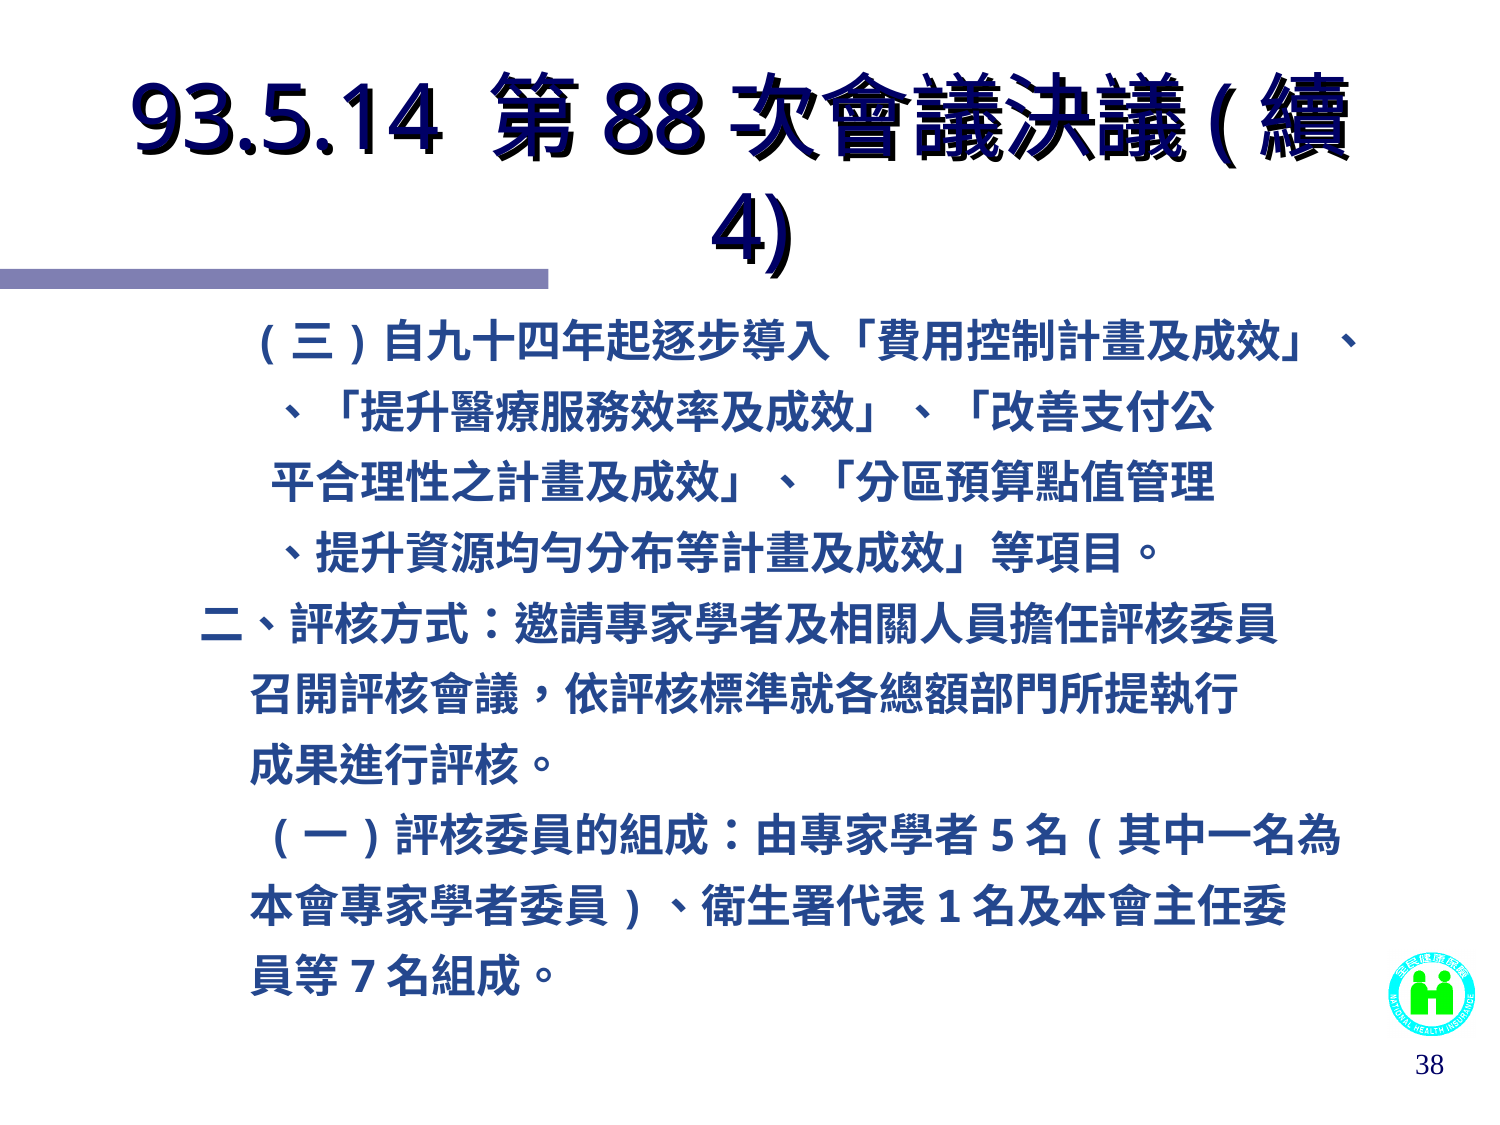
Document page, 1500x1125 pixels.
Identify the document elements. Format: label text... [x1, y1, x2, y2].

list (三)自九十四年起逐步導入「費用控制計畫及成效」、 、「提升醫療服務效率及成效」、「改善支付公 平合理性之計畫及成效」、「分區預算點值管理 、提升資源均勻分布等計畫及成效」等項目。 二、評核方式：邀請專家學者及相關人員擔任評核委員 召開評核會議，依評核標準就各總額部門所提執行 成果進行評核。 (一)評核委員的組成：由專家學者5名(其中一名為 本會專家學者委員)、衛生署代表1名及本會主任委 員等7名組成。 [99, 299, 1363, 1075]
title 93.5.14 第88次會議決議(續4) [112, 50, 1388, 238]
text_box [1400, 1037, 1476, 1125]
